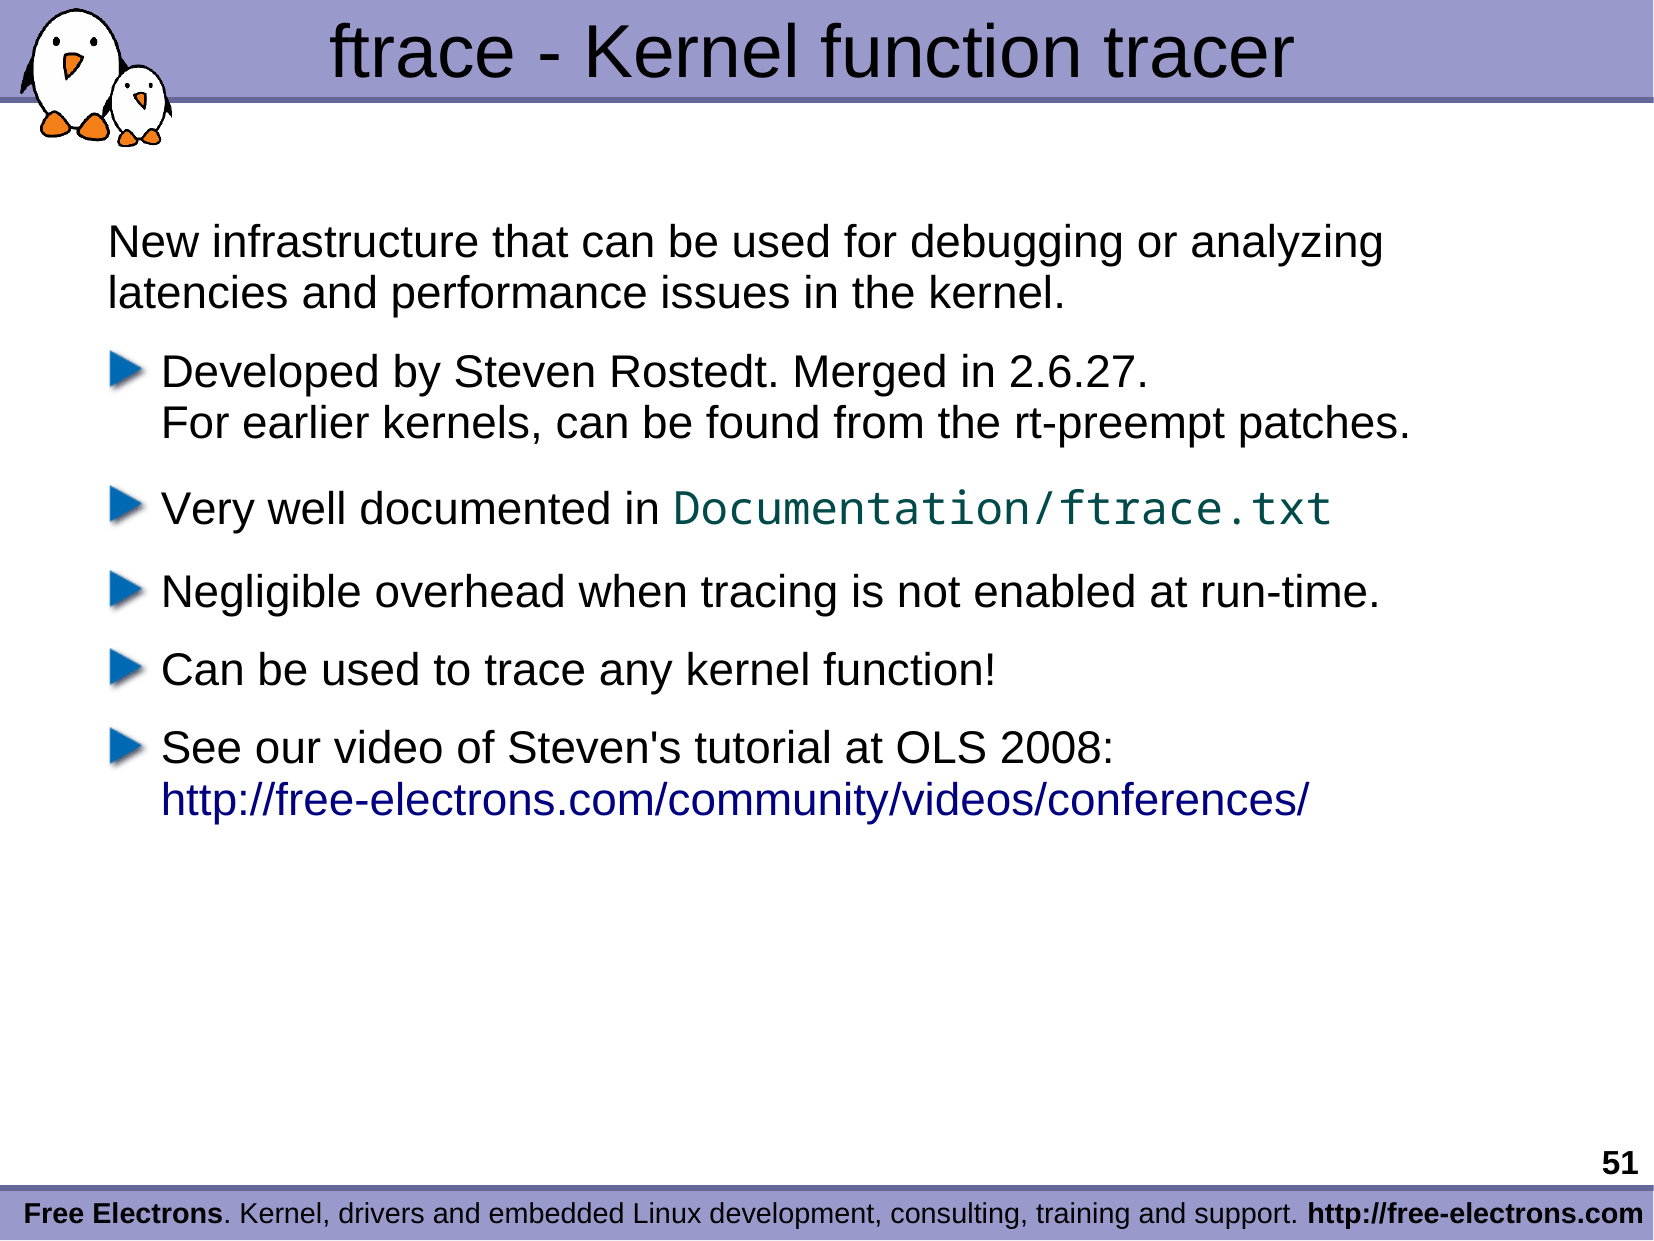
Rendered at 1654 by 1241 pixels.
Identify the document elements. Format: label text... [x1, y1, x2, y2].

list New infrastructure that can be used for debugging or analyzing latencies and performance issues in the kernel. Developed by Steven Rostedt. Merged in 2.6.27. For earlier kernels, can be found from the rt-preempt patches. Very well documented in Documentation/ftrace.txt Negligible overhead when tracing is not enabled at run-time. Can be used to trace any kernel function! See our video of Steven's tutorial at OLS 2008: http://free-electrons.com/community/videos/conferences/ [90, 216, 1548, 1066]
title ftrace - Kernel function tracer [67, 0, 1558, 104]
picture [20, 8, 172, 147]
